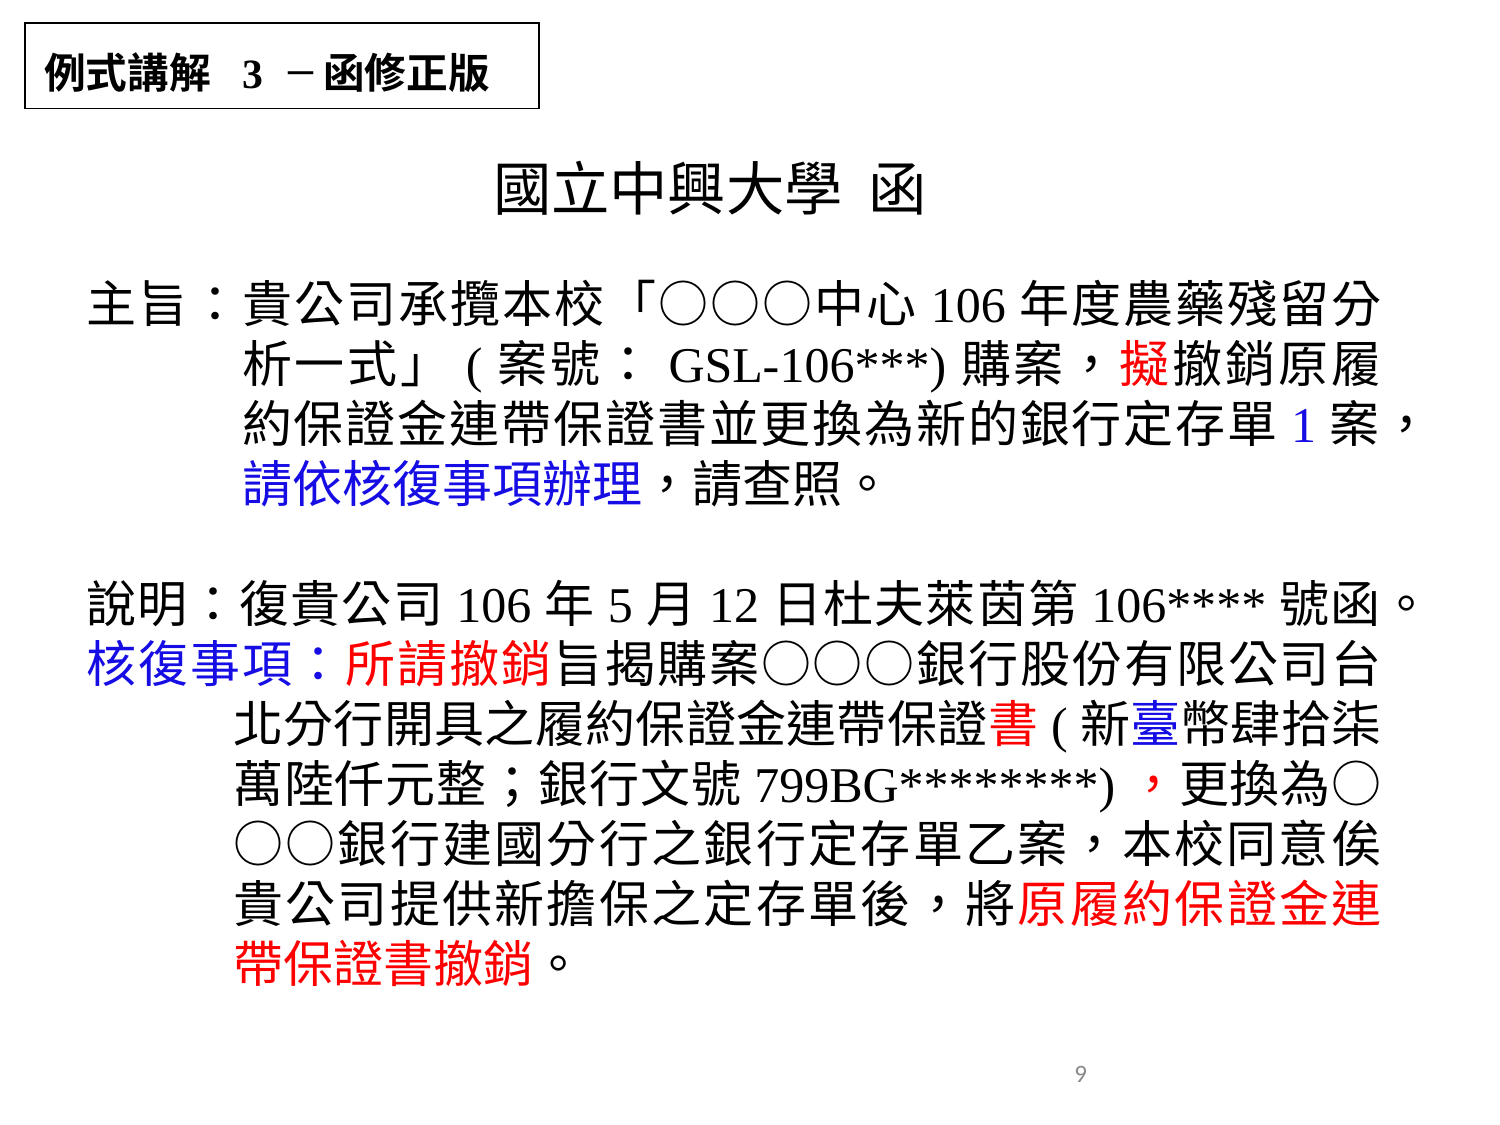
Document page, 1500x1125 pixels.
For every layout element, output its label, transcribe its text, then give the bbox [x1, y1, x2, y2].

text_box 國立中興大學 函 [478, 144, 942, 229]
text_box 主旨：貴公司承攬本校「○○○中心106年度農藥殘留分析一式」(案號：GSL-106***)購案，擬撤銷原履約保證金連帶保證書並更換為新的銀行定存單1案，請依核復事項辦理，請查照。 說明：復貴公司106年5月12日杜夫萊茵第106****號函。 核復事項：所請撤銷旨揭購案○○○銀行股份有限公司台北分行開具之履約保證金連帶保證書(新臺幣肆拾柒萬陸仟元整；銀行文號799BG********)，更換為○○○銀行建國分行之銀行定存單乙案，本校同意俟貴公司提供新擔保之定存單後，將原履約保證金連帶保證書撤銷。 [71, 265, 1397, 1000]
text_box 9 [1059, 1042, 1397, 1103]
text_box 例式講解 3 ─函修正版 [24, 22, 539, 109]
